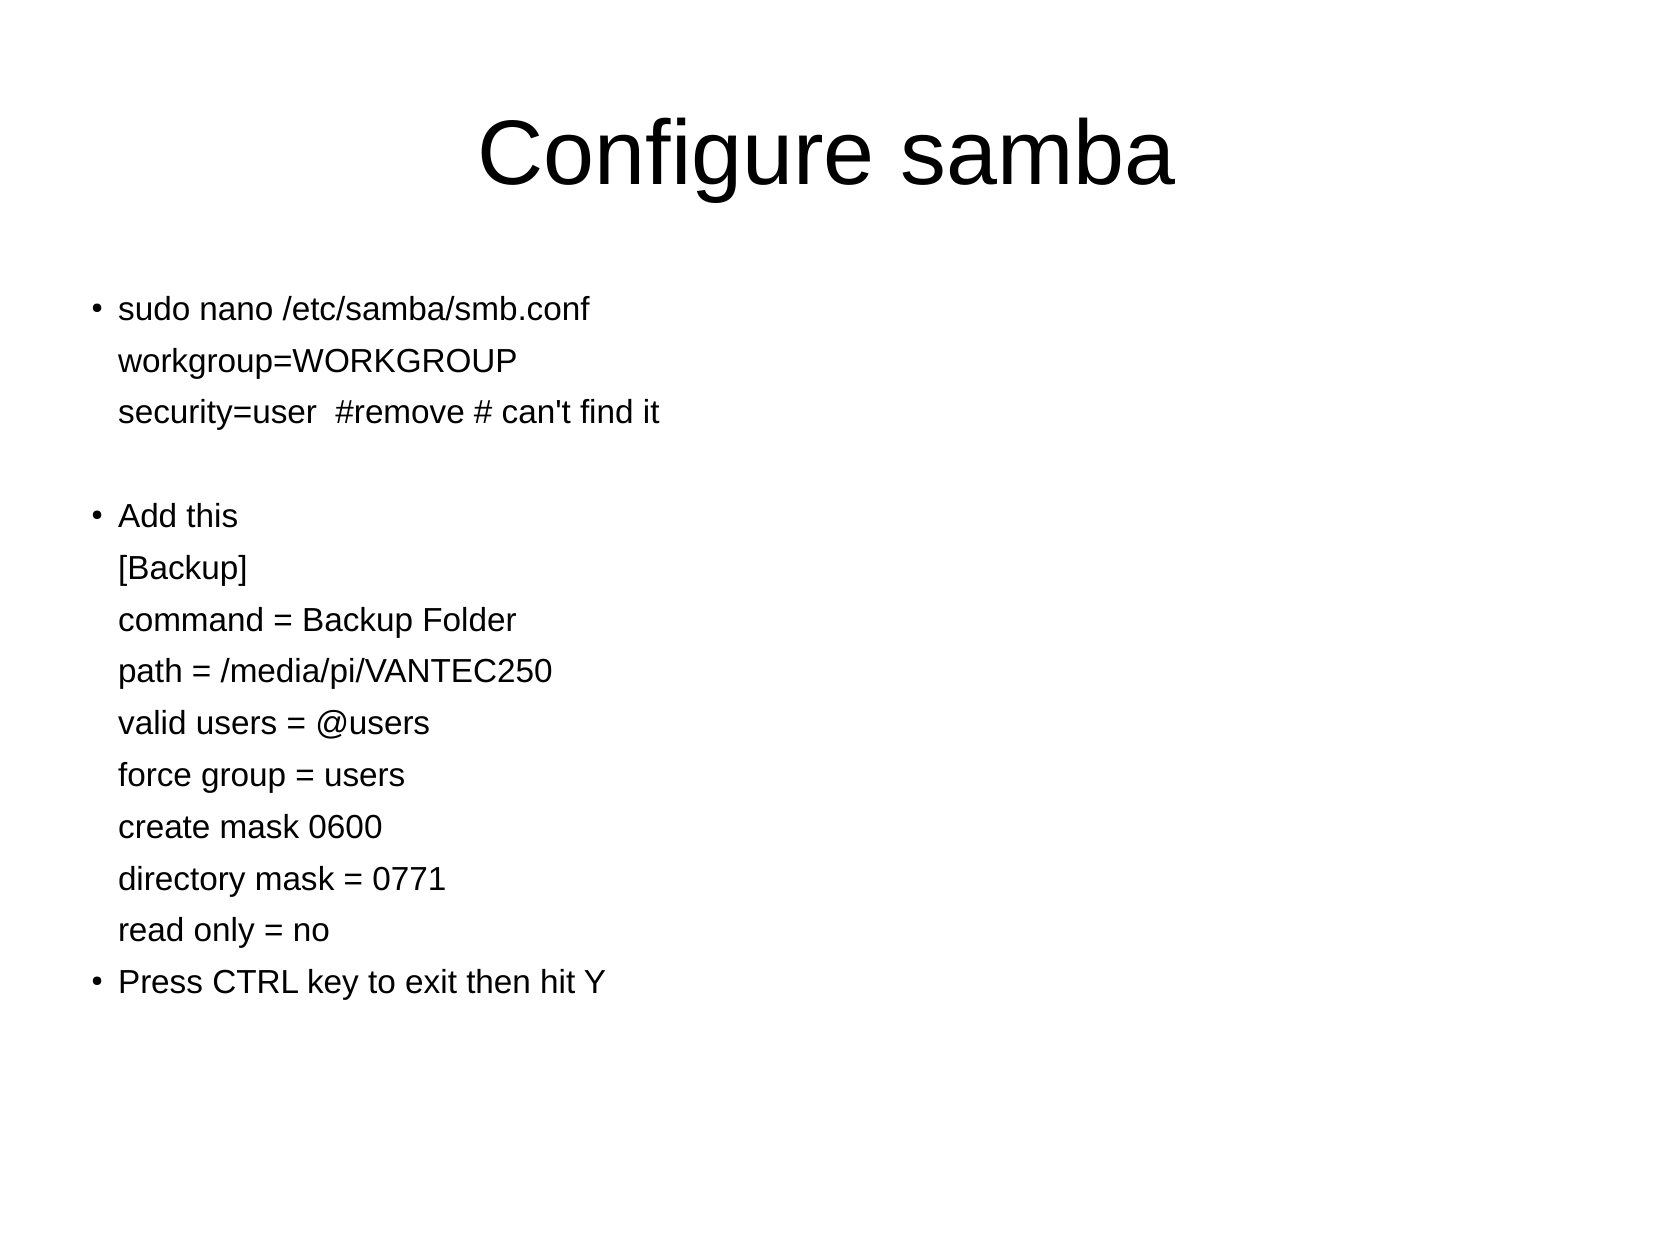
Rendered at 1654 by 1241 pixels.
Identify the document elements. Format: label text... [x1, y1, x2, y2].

list sudo nano /etc/samba/smb.conf workgroup=WORKGROUP security=user #remove # can't find it Add this [Backup] command = Backup Folder path = /media/pi/VANTEC250 valid users = @users force group = users create mask 0600 directory mask = 0771 read only = no Press CTRL key to exit then hit Y [82, 290, 1571, 1010]
title Configure samba [82, 49, 1571, 257]
